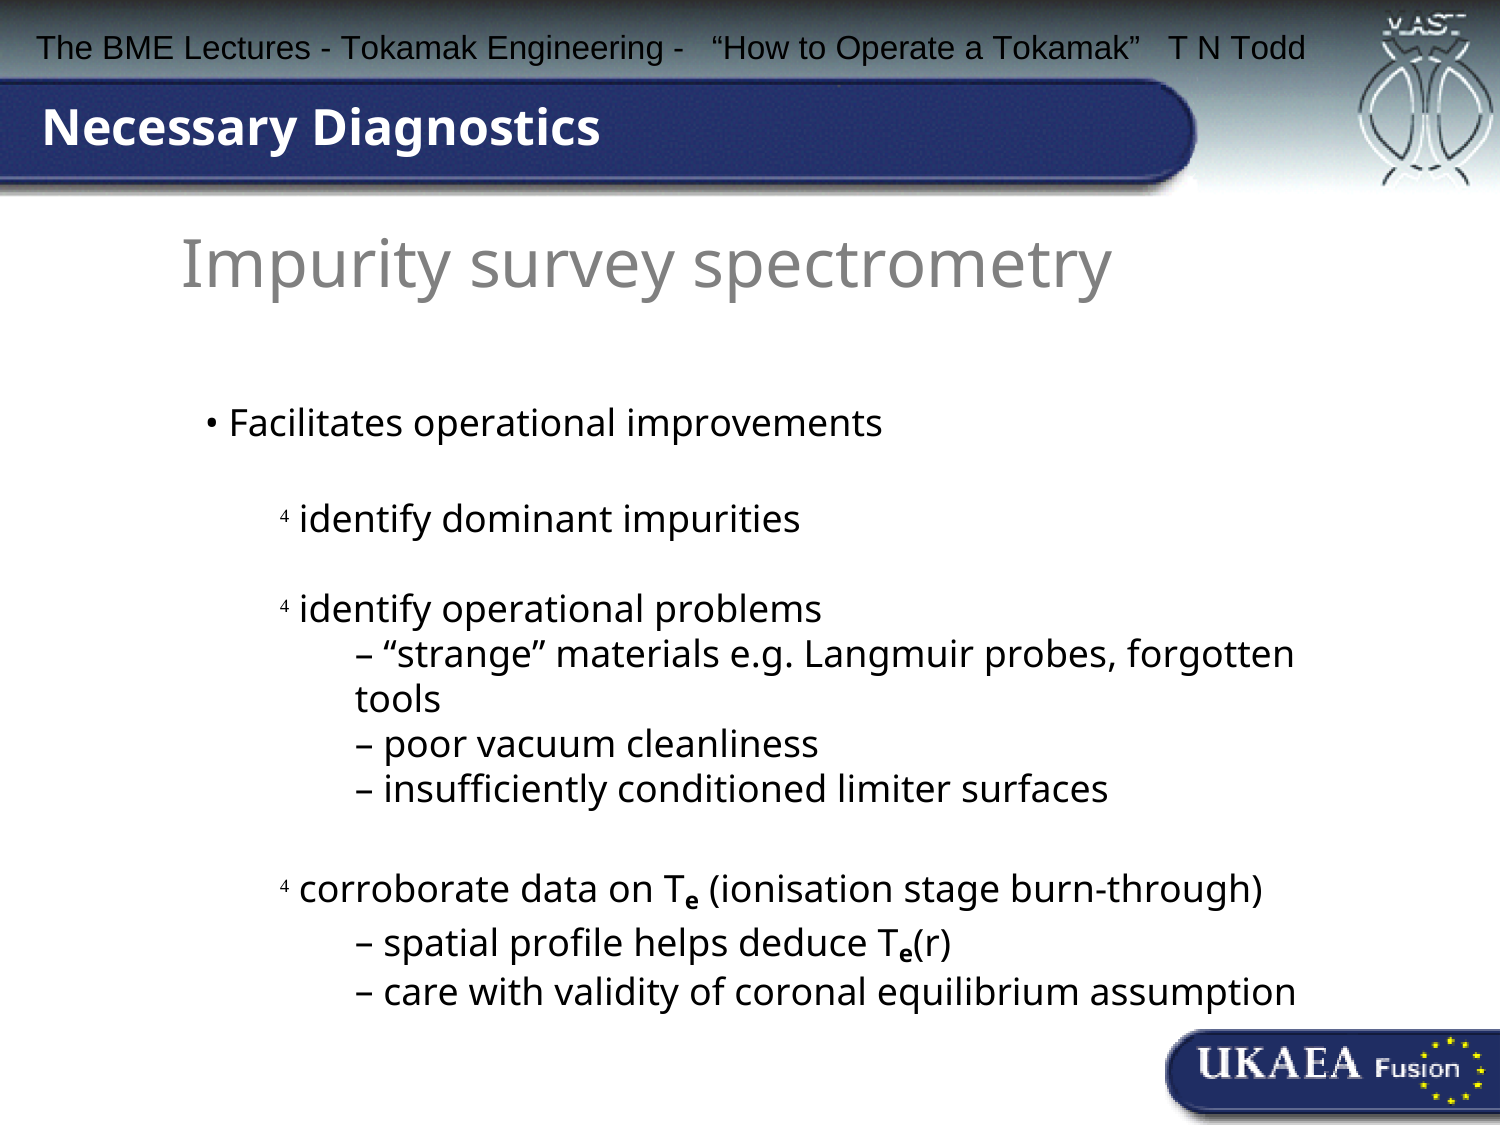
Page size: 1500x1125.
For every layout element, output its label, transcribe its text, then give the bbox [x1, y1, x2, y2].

picture [1165, 1029, 1500, 1125]
text_box Impurity survey spectrometry [167, 212, 1129, 309]
picture [0, 0, 1500, 202]
text_box Necessary Diagnostics [26, 88, 617, 164]
text_box The BME Lectures - Tokamak Engineering - “How to Operate a Tokamak” T N Todd [0, 18, 1323, 60]
text_box Facilitates operational improvements identify dominant impurities identify operational problems “strange” materials e.g. Langmuir probes, forgotten tools poor vacuum cleanliness insufficiently conditioned limiter surfaces corroborate data on Te (ionisation stage burn-through) spatial profile helps deduce Te(r) care with validity of coronal equilibrium assumption [190, 391, 1401, 1021]
